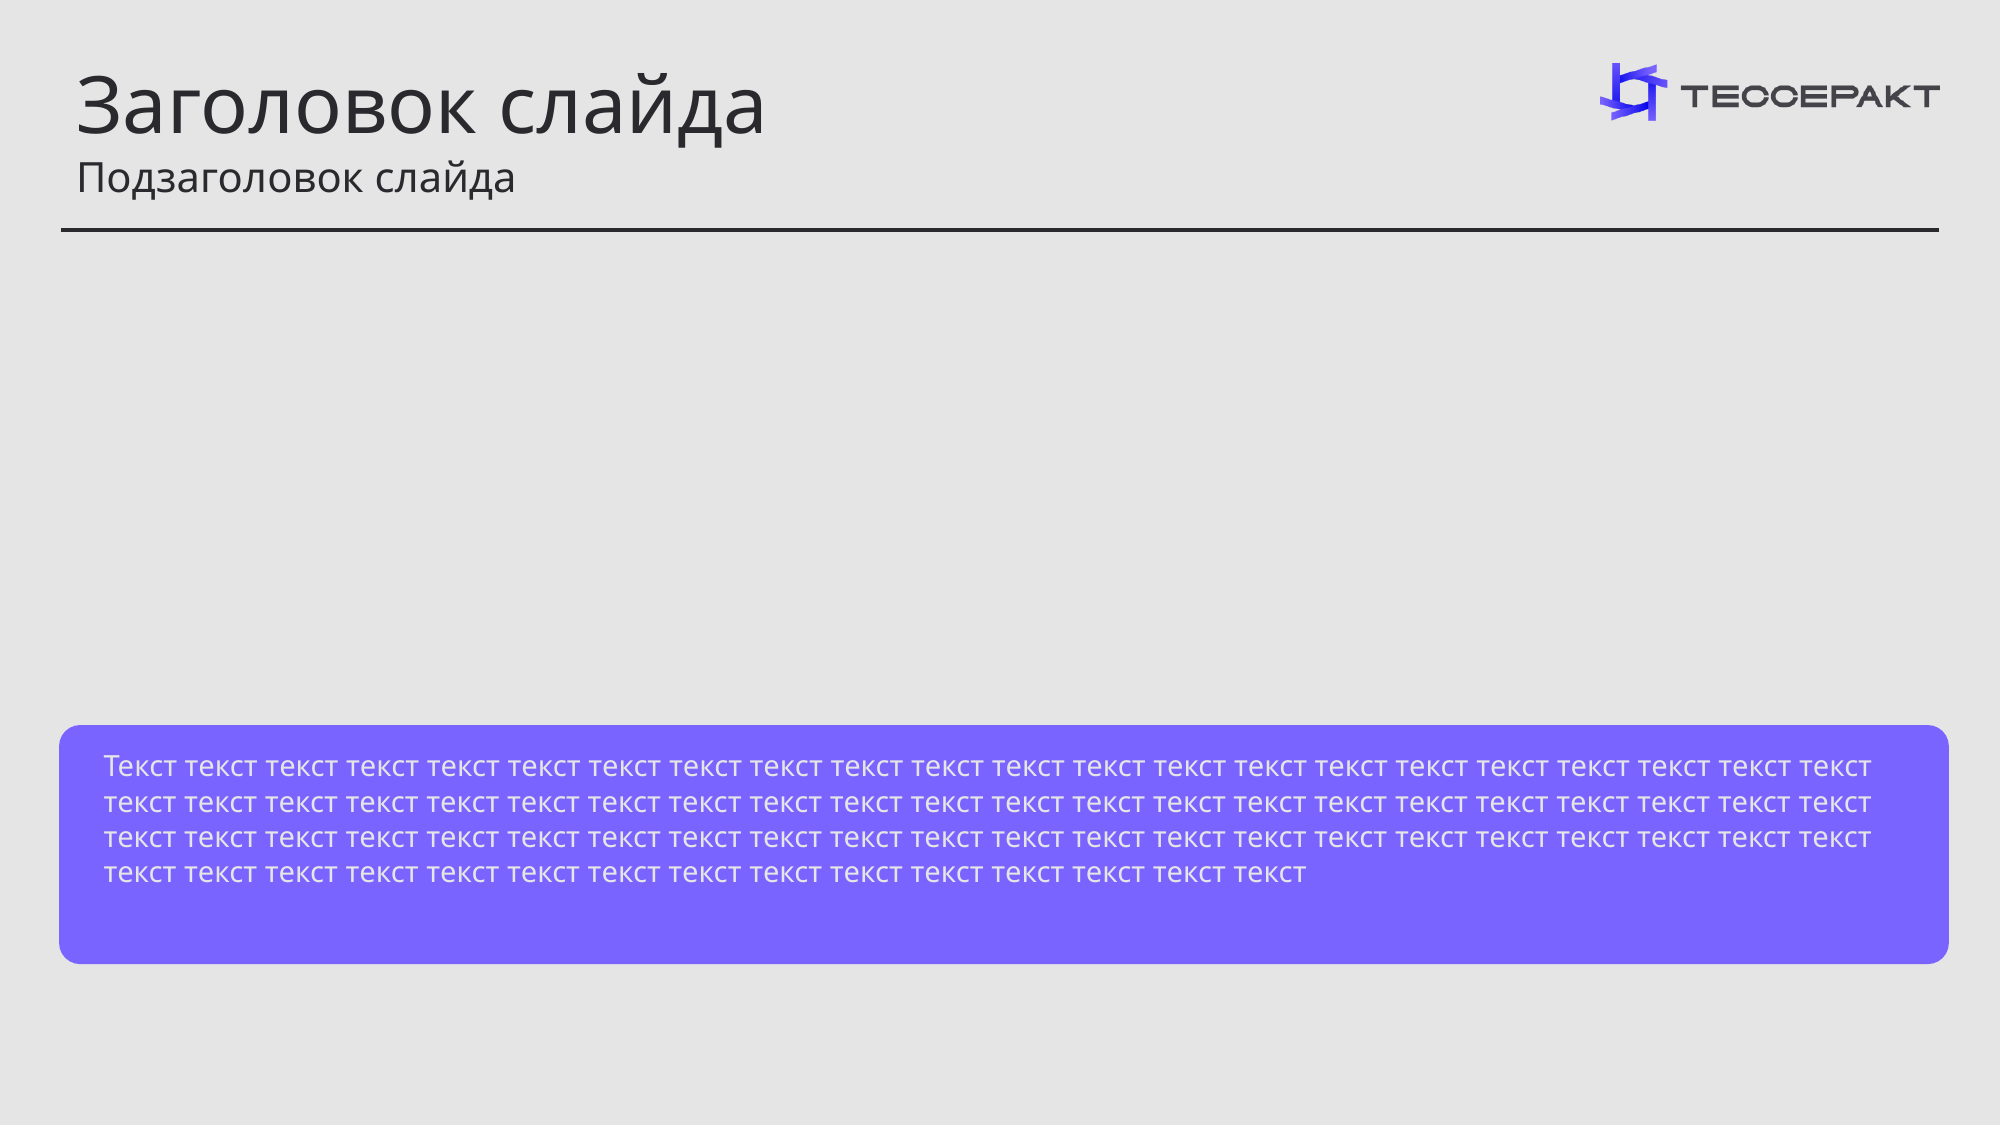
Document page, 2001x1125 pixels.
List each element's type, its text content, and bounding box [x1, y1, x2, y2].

list Текст текст текст текст текст текст текст текст текст текст текст текст текст текст текст текст текст текст текст текст текст текст текст текст текст текст текст текст текст текст текст текст текст текст текст текст текст текст текст текст текст текст текст текст текст текст текст текст текст текст текст текст текст текст текст текст текст текст текст текст текст текст текст текст текст текст текст текст текст текст текст текст текст текст текст текст текст текст текст текст текст [88, 740, 1890, 966]
text_box [59, 725, 1949, 965]
list Подзаголовок слайда [60, 152, 768, 237]
picture [1600, 63, 1940, 121]
title Заголовок слайда [60, 63, 1445, 159]
